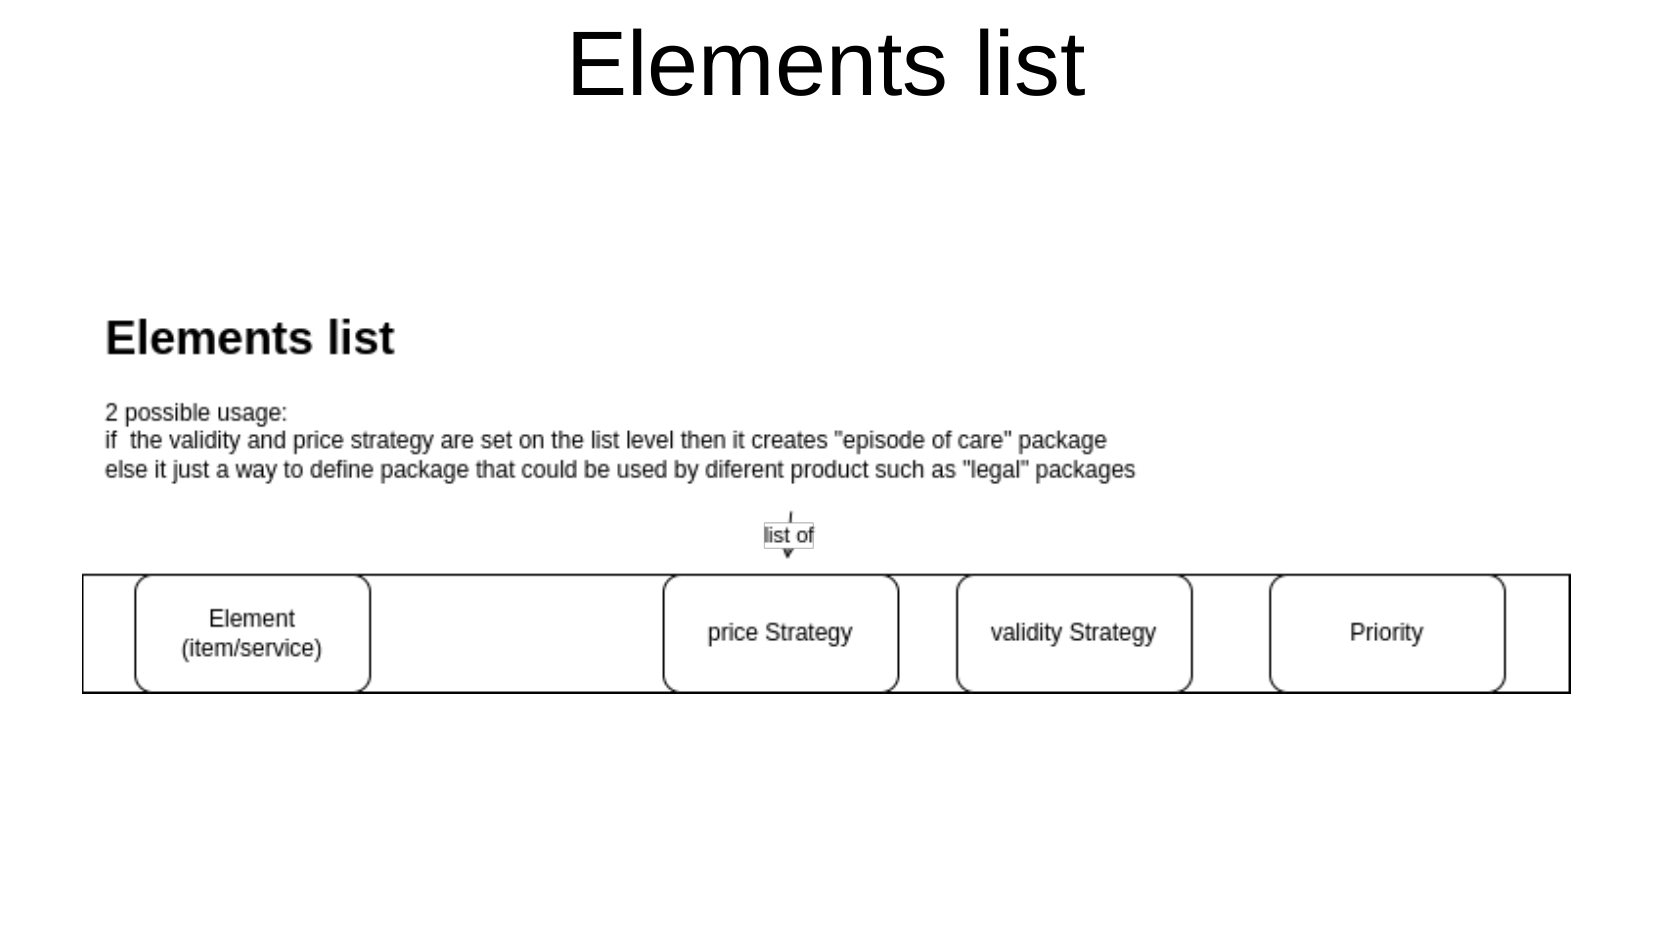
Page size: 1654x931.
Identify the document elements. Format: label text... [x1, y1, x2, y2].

picture [82, 280, 1571, 694]
title Elements list [82, 12, 1571, 218]
